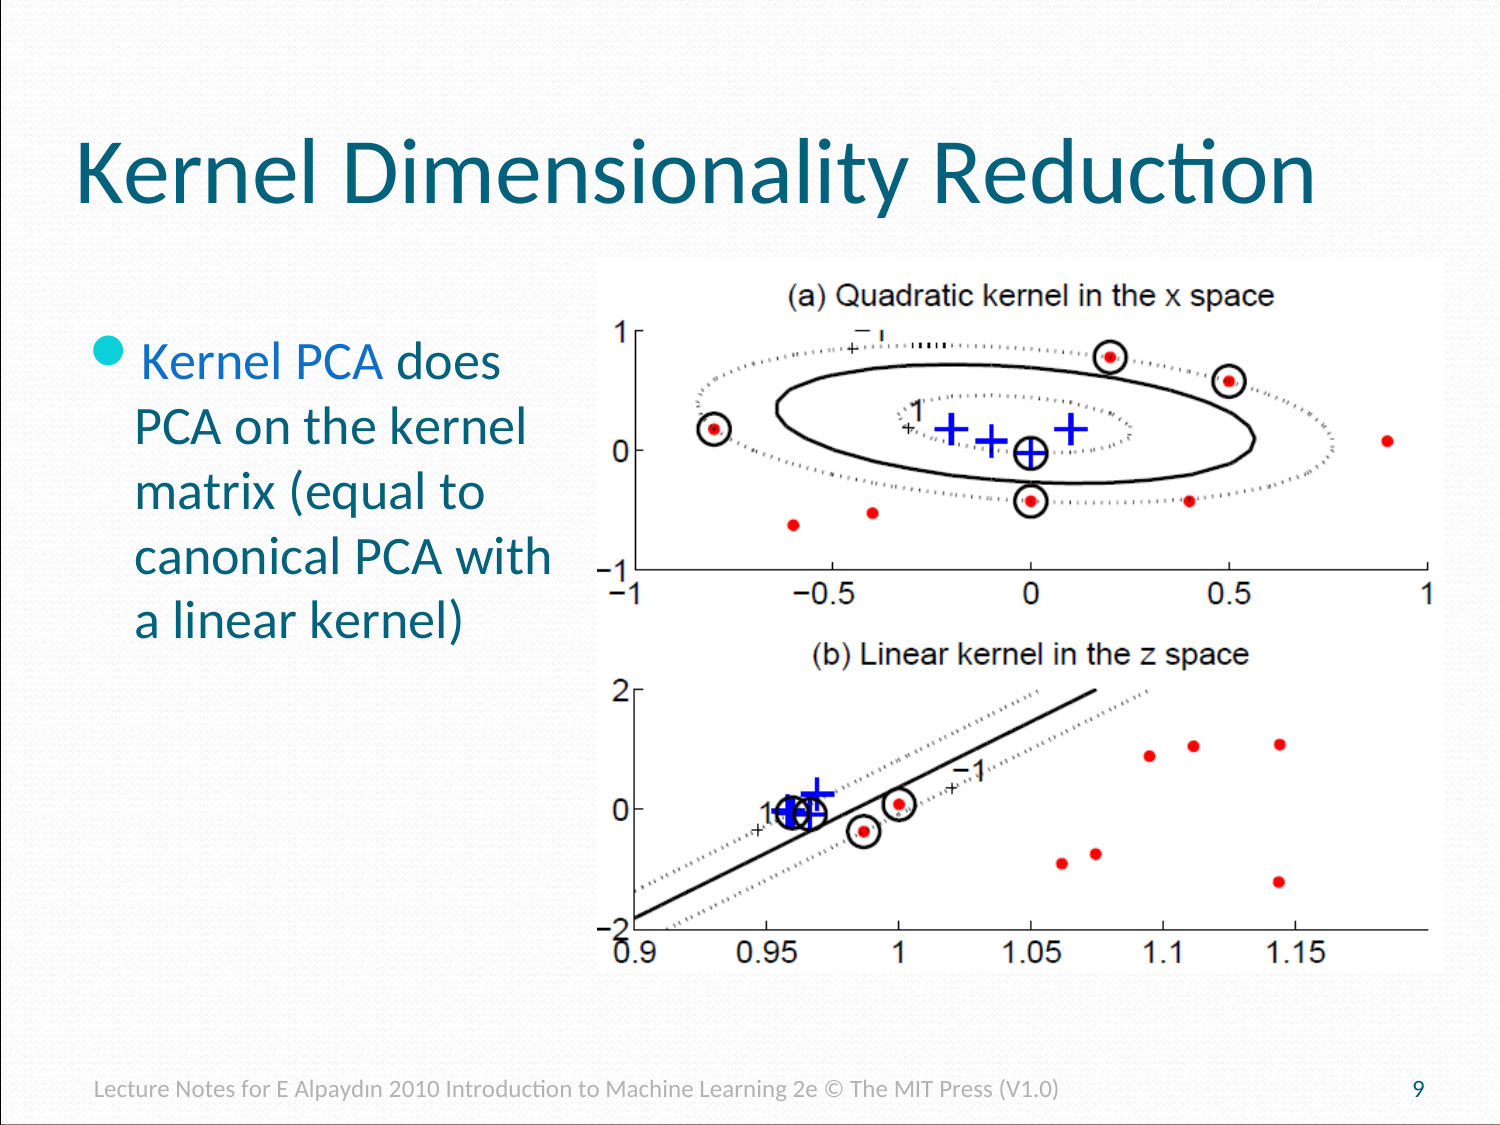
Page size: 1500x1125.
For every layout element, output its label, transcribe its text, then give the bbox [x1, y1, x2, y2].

text_box Kernel PCA does PCA on the kernel matrix (equal to canonical PCA with a linear kernel) [74, 317, 575, 1038]
text_box Lecture Notes for E Alpaydın 2010 Introduction to Machine Learning 2e © The MIT Press (V1.0) [93, 1042, 1254, 1103]
picture [0, 0, 1500, 1125]
text_box Kernel Dimensionality Reduction [75, 0, 1426, 223]
text_box <number> [1299, 1042, 1426, 1103]
